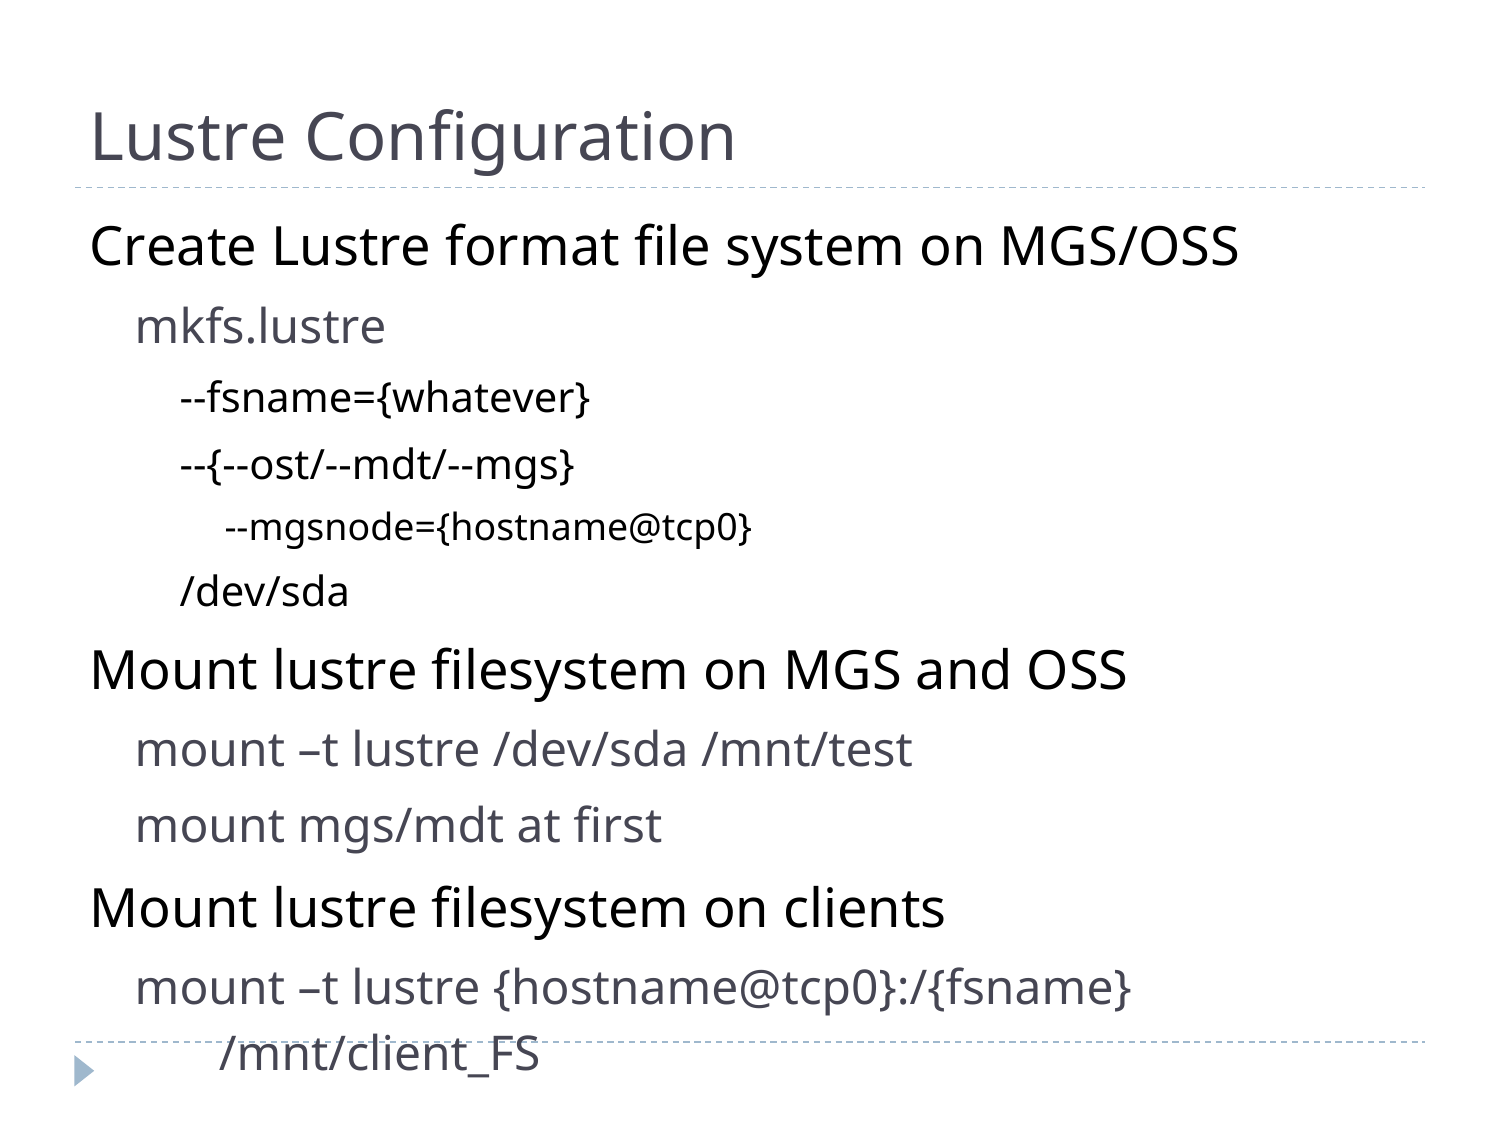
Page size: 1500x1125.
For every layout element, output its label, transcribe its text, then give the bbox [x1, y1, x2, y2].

list Create Lustre format file system on MGS/OSS mkfs.lustre --fsname={whatever} --{--ost/--mdt/--mgs} --mgsnode={hostname@tcp0} /dev/sda Mount lustre filesystem on MGS and OSS mount –t lustre /dev/sda /mnt/test mount mgs/mdt at first Mount lustre filesystem on clients mount –t lustre {hostname@tcp0}:/{fsname} /mnt/client_FS [75, 200, 1426, 1010]
title Lustre Configuration [75, 24, 1426, 188]
